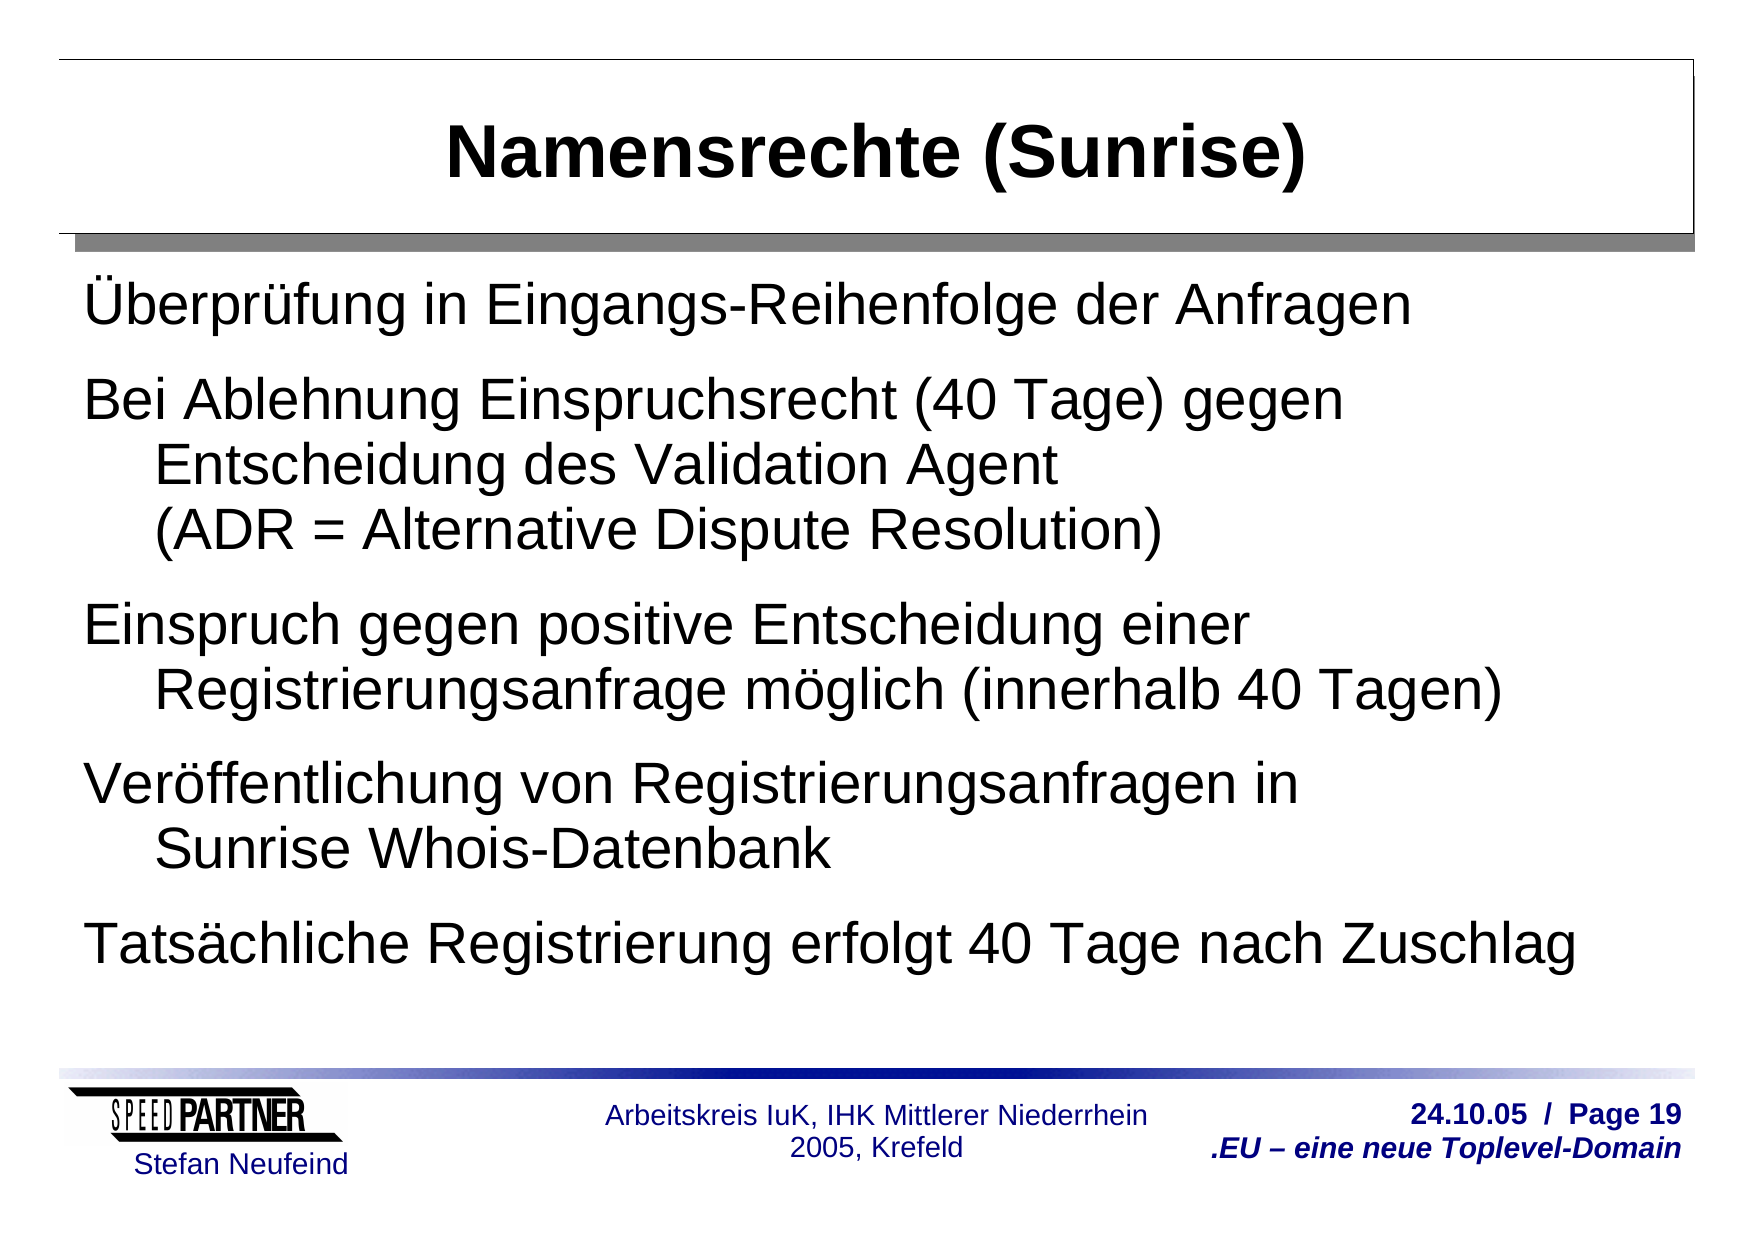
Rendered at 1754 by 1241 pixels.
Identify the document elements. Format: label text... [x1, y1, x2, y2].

list Überprüfung in Eingangs-Reihenfolge der Anfragen Bei Ablehnung Einspruchsrecht (40 Tage) gegen Entscheidung des Validation Agent (ADR = Alternative Dispute Resolution) Einspruch gegen positive Entscheidung einer Registrierungsanfrage möglich (innerhalb 40 Tagen) Veröffentlichung von Registrierungsanfragen in Sunrise Whois-Datenbank Tatsächliche Registrierung erfolgt 40 Tage nach Zuschlag [71, 272, 1695, 1055]
title Namensrechte (Sunrise) [59, 59, 1695, 244]
picture [59, 1068, 1695, 1079]
picture [64, 1082, 348, 1146]
